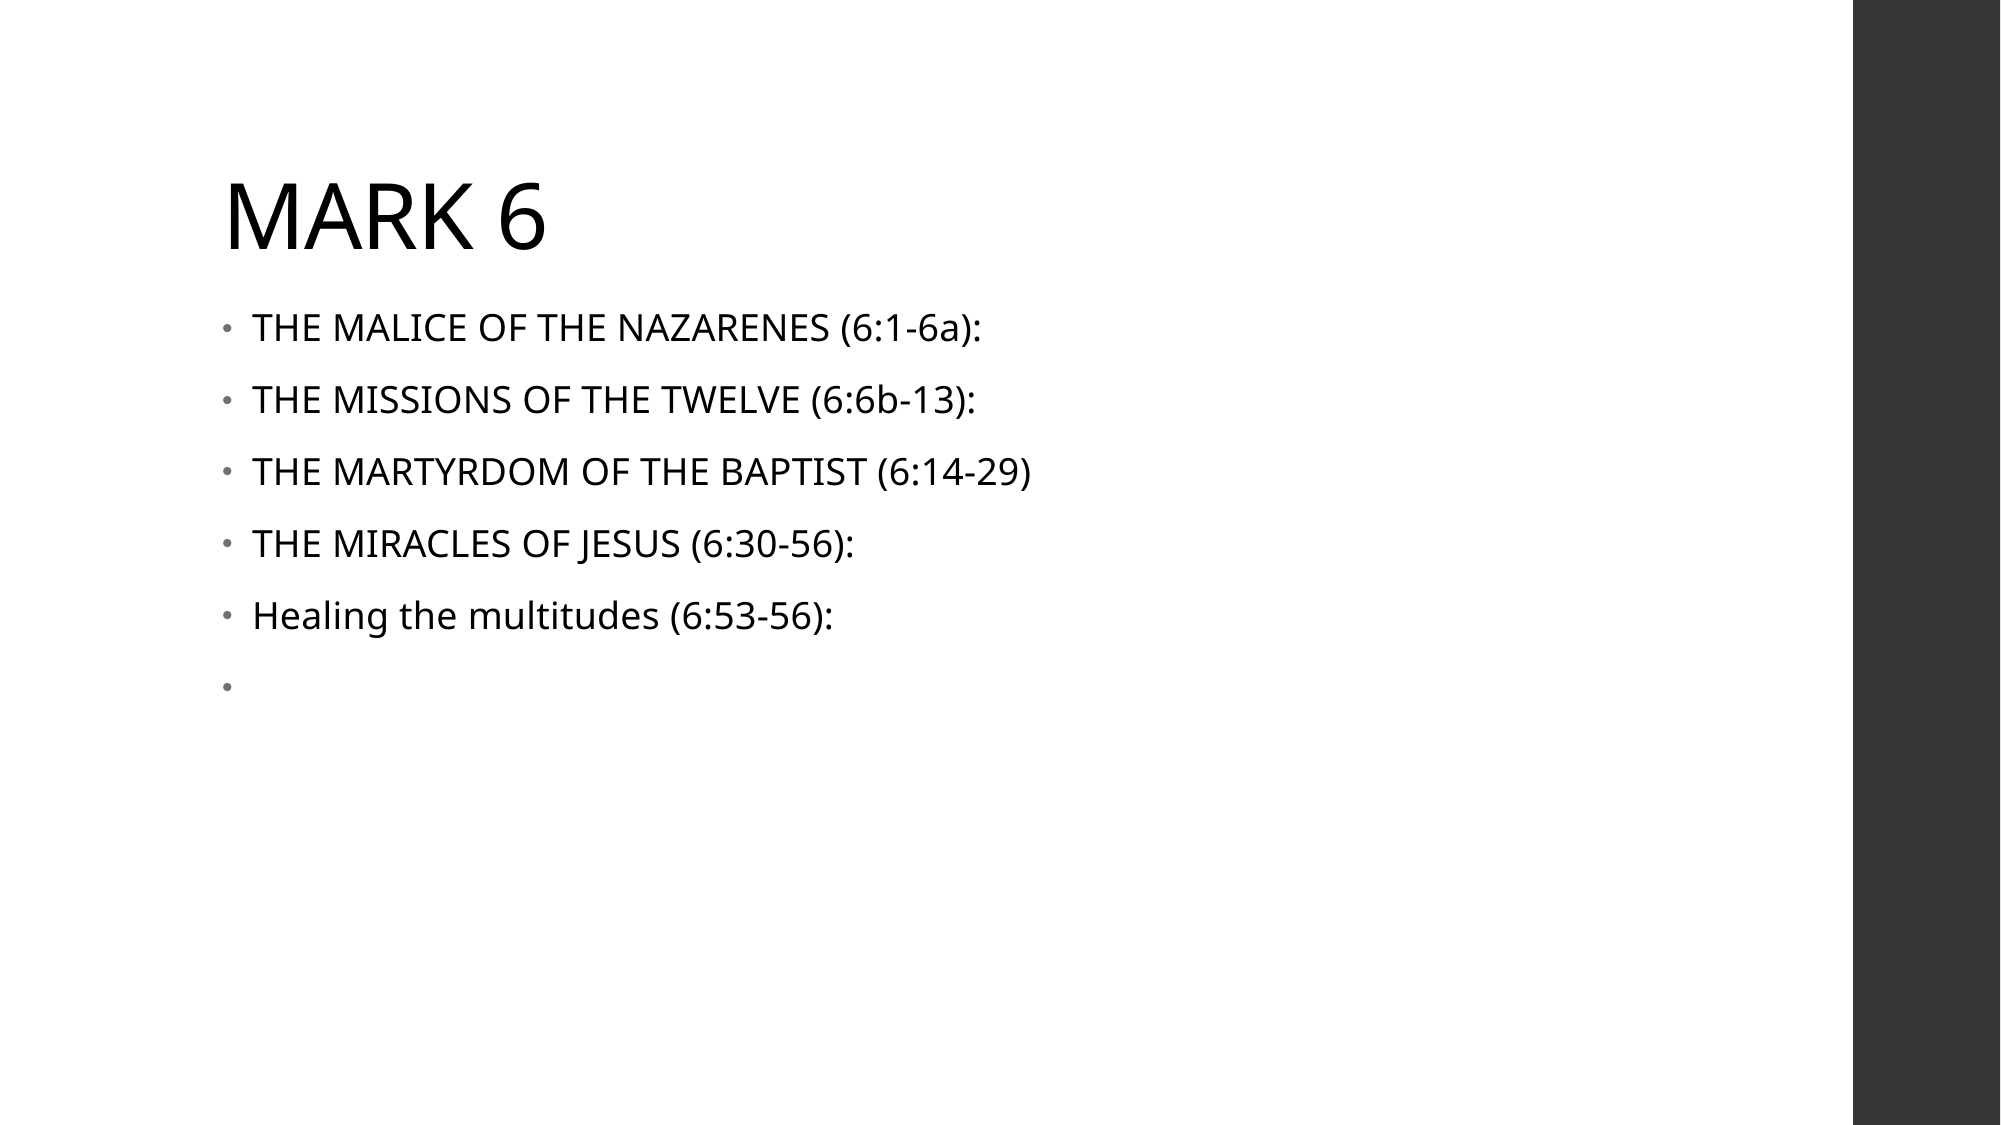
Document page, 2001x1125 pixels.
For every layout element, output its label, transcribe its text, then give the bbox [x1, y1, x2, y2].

title MARK 6 [206, 60, 1797, 278]
list THE MALICE OF THE NAZARENES (6:1-6a): THE MISSIONS OF THE TWELVE (6:6b-13): THE MARTYRDOM OF THE BAPTIST (6:14-29) THE MIRACLES OF JESUS (6:30-56): Healing the multitudes (6:53-56): [206, 299, 1617, 1014]
